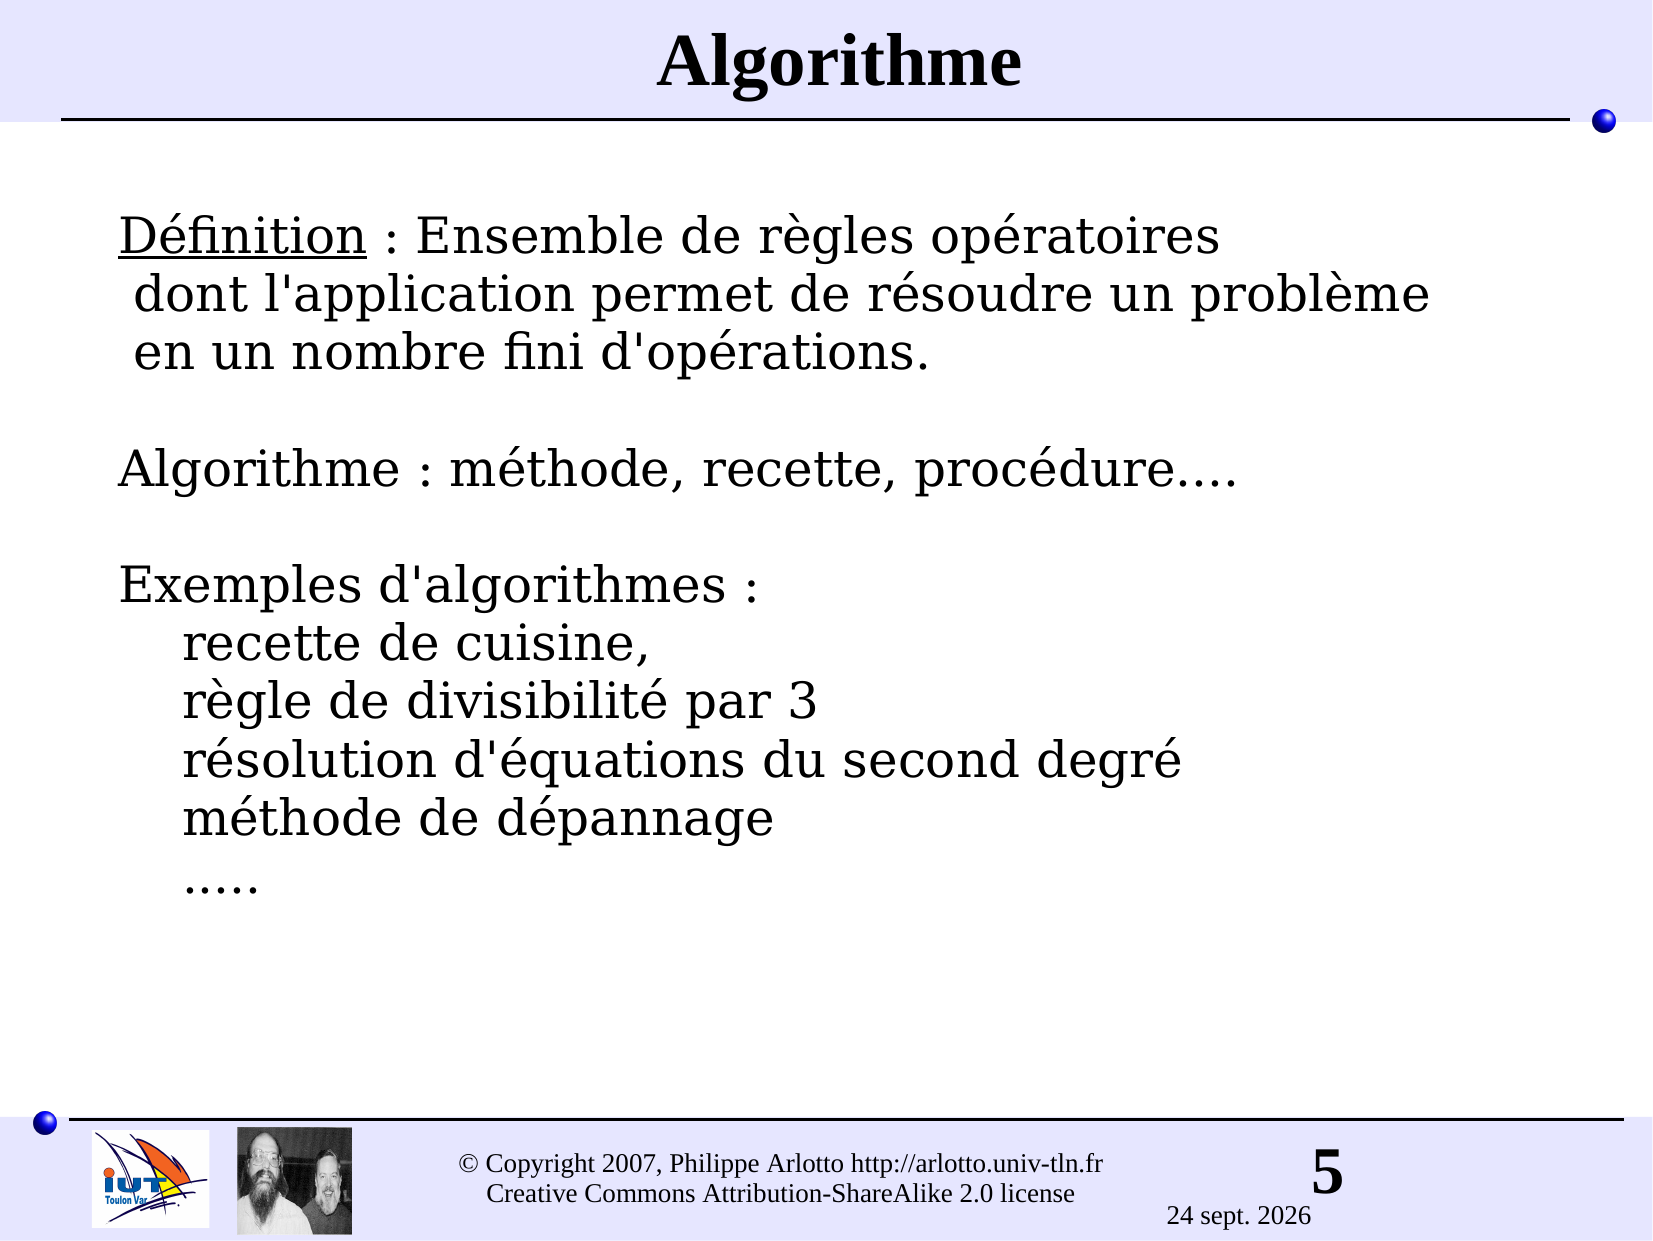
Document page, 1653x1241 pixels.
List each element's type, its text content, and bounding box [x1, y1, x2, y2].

picture [237, 1127, 352, 1235]
text_box Définition : Ensemble de règles opératoires dont l'application permet de résoudre un problème en un nombre fini d'opérations. Algorithme : méthode, recette, procédure.... Exemples d'algorithmes : recette de cuisine, règle de divisibilité par 3 résolution d'équations du second degré méthode de dépannage ..... [118, 206, 1432, 964]
title Algorithme [95, 11, 1585, 110]
